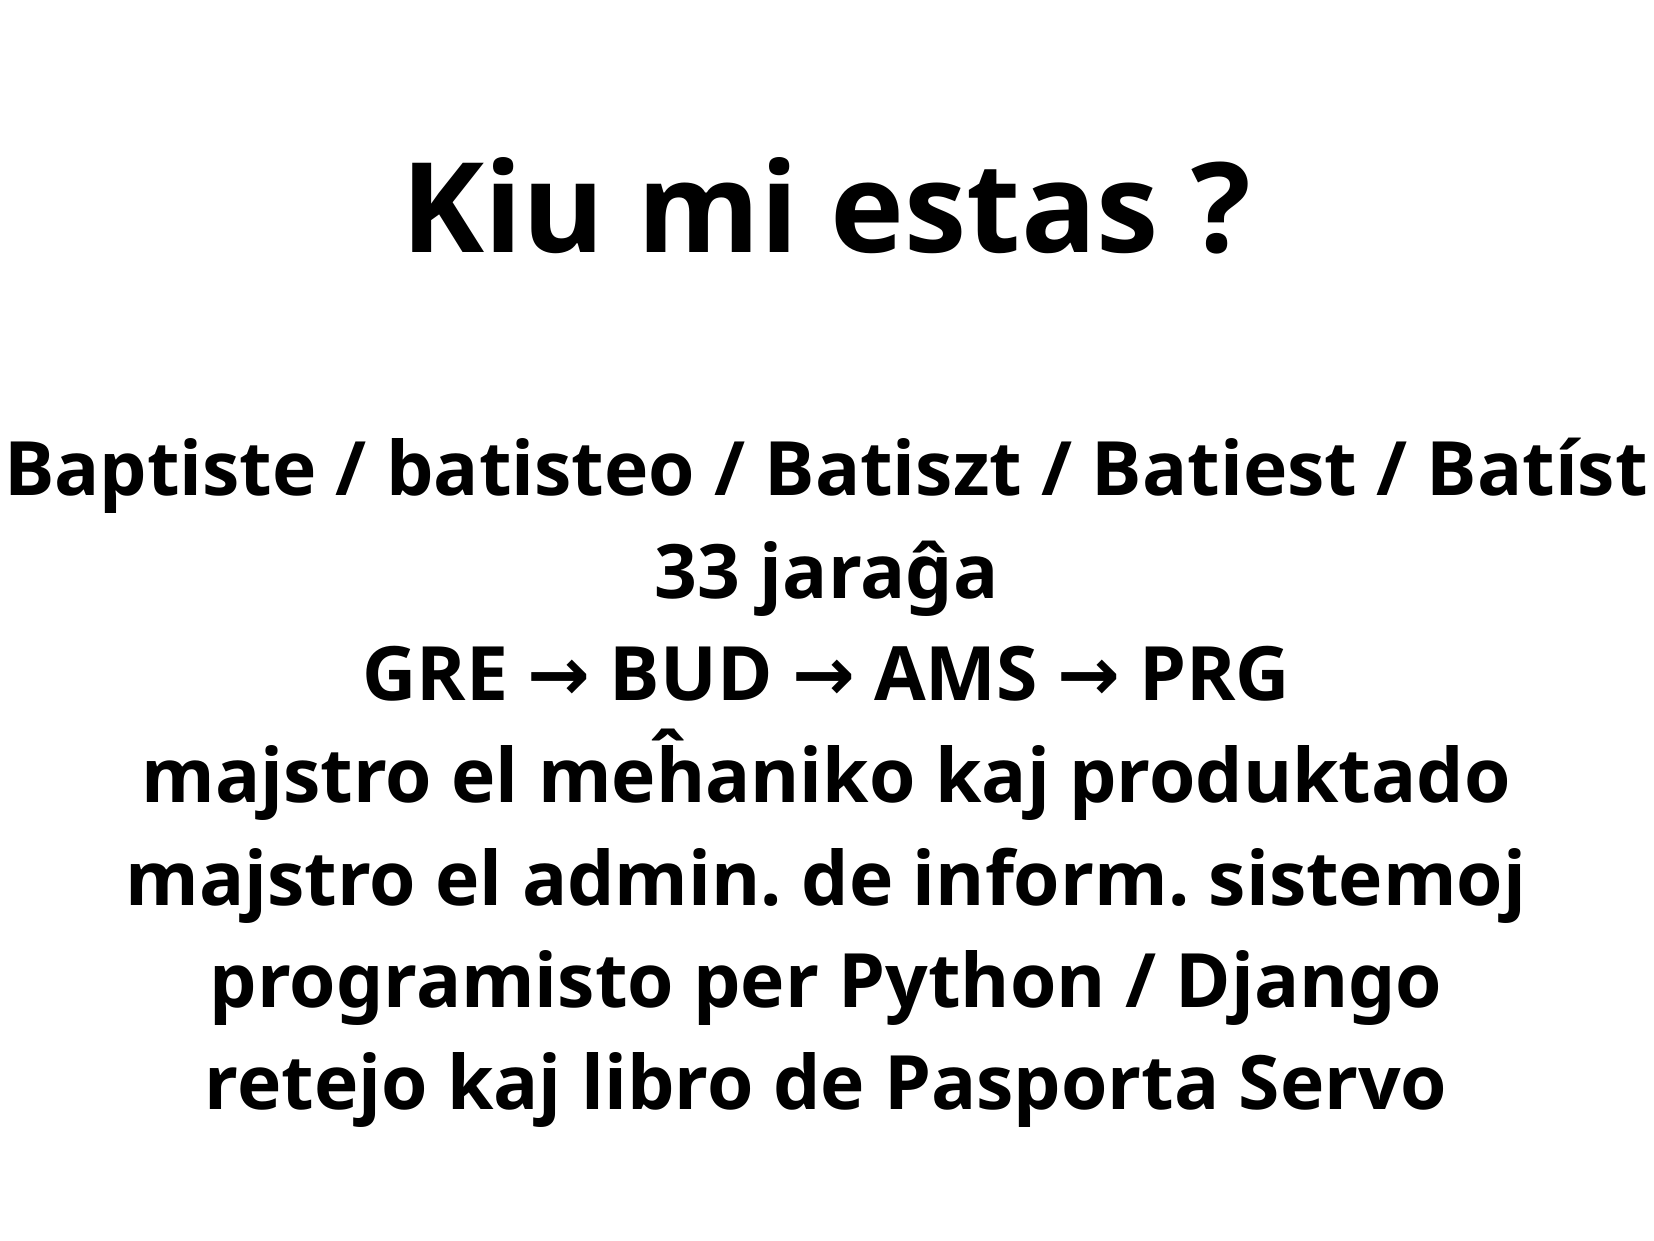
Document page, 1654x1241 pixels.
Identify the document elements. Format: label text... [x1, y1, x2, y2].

title Kiu mi estas ? [82, 88, 1571, 307]
subtitle Baptiste / batisteo / Batiszt / Batiest / Batíst 33 jaraĝa GRE → BUD → AMS → PRG majstro el meĥaniko kaj produktado majstro el admin. de inform. sistemoj programisto per Python / Django retejo kaj libro de Pasporta Servo [0, 307, 1654, 1241]
